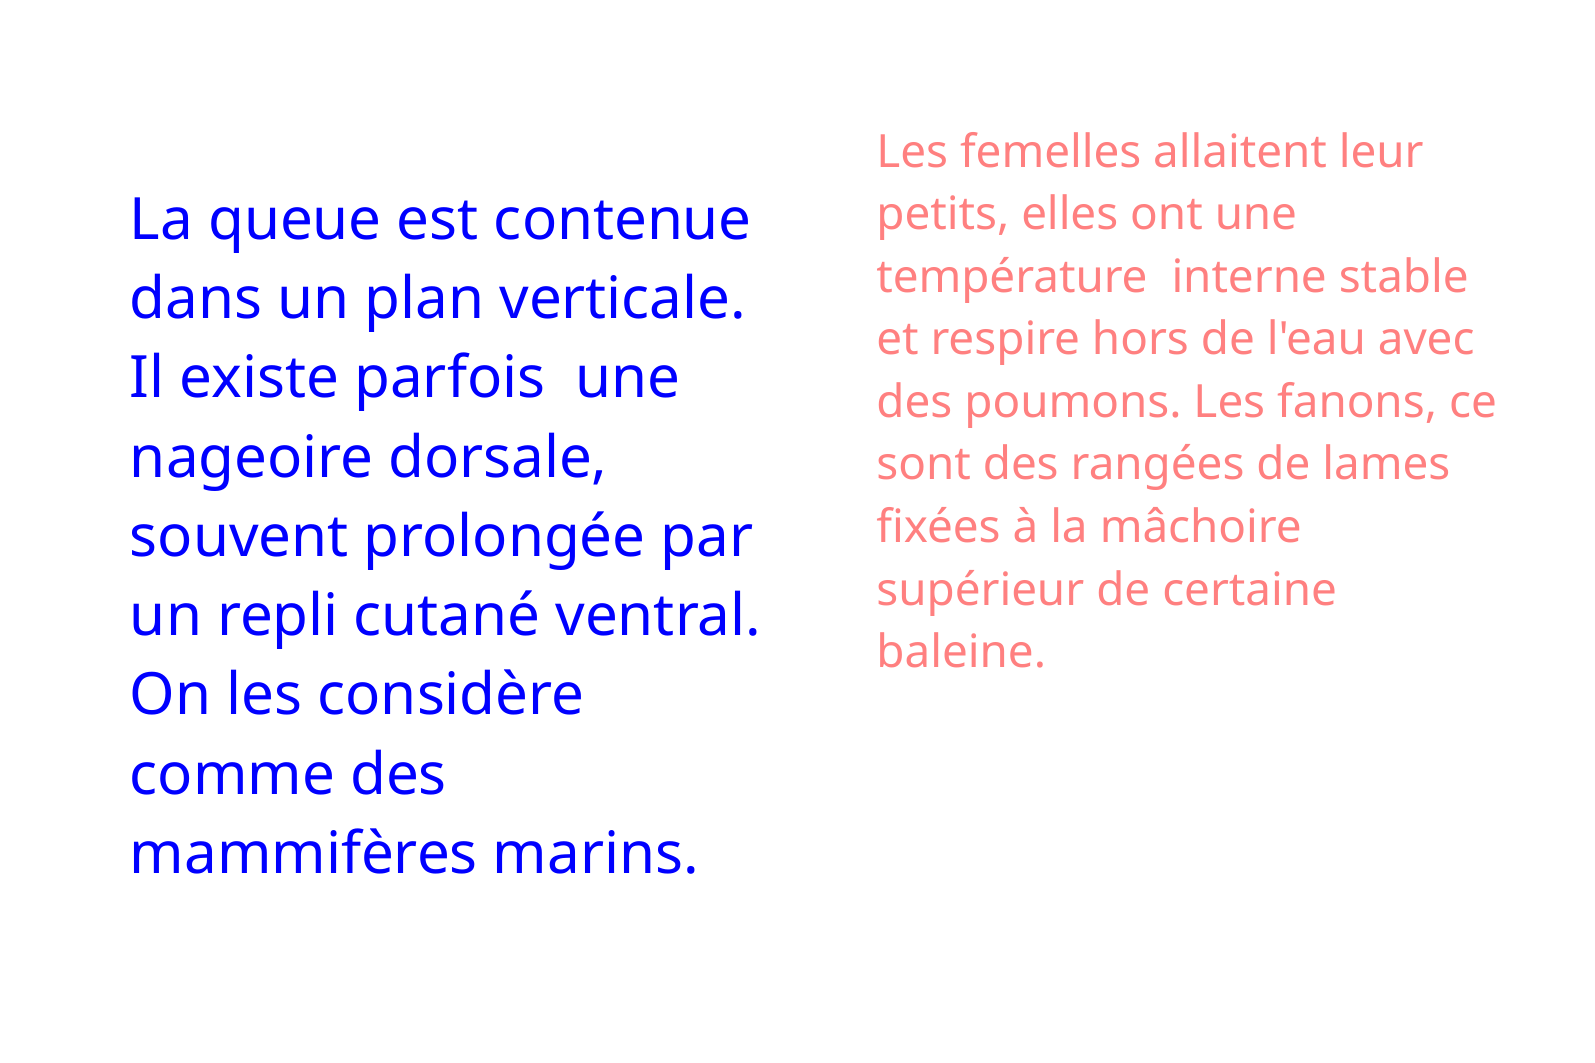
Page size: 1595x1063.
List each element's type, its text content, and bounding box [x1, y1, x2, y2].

list Les femelles allaitent leur petits, elles ont une température interne stable et respire hors de l'eau avec des poumons. Les fanons, ce sont des rangées de lames fixées à la mâchoire supérieur de certaine baleine. [805, 118, 1506, 805]
list La queue est contenue dans un plan verticale. Il existe parfois une nageoire dorsale, souvent prolongée par un repli cutané ventral. On les considère comme des mammifères marins. [59, 177, 768, 916]
